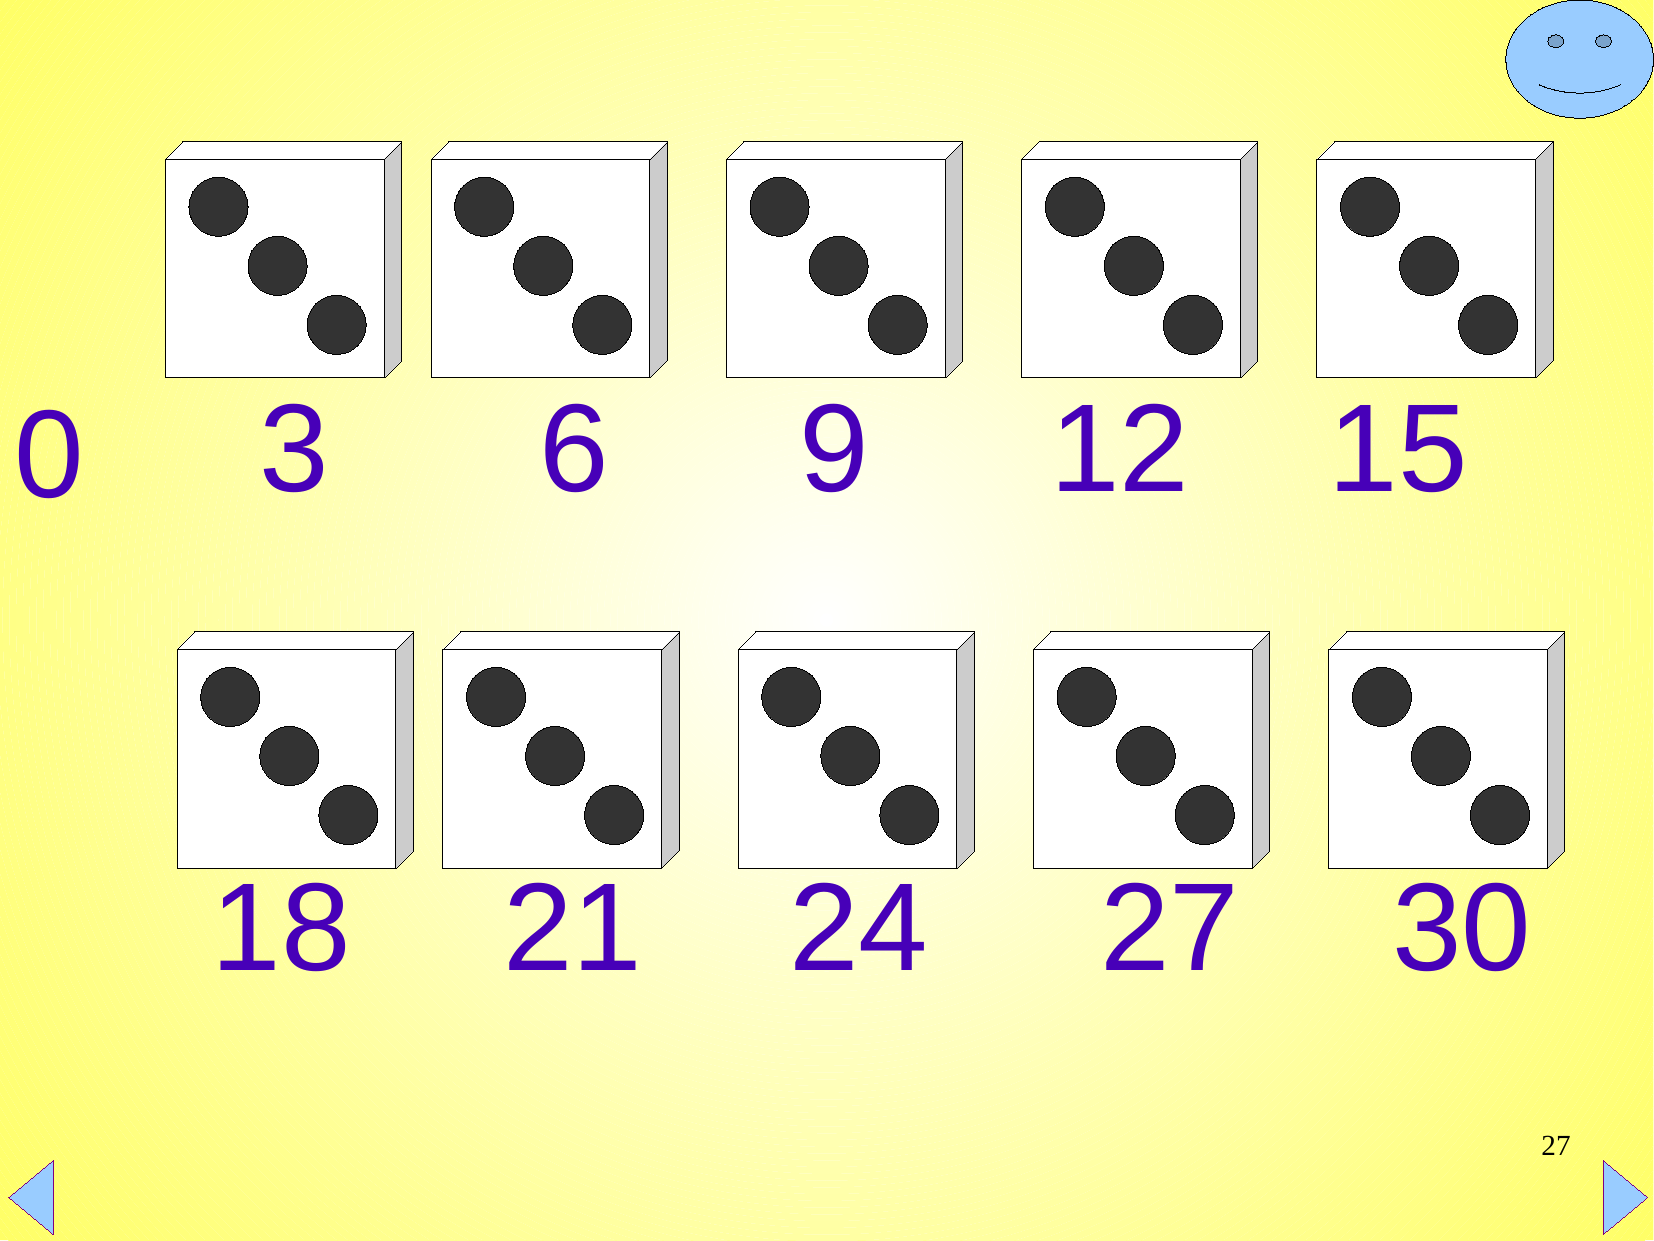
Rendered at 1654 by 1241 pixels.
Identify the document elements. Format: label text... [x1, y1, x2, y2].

text_box 18 [197, 869, 388, 1047]
text_box 27 [1085, 850, 1277, 1047]
text_box [1021, 141, 1258, 378]
text_box 21 [488, 851, 680, 1047]
text_box 0 [0, 377, 119, 562]
text_box 9 [784, 378, 909, 568]
text_box [165, 141, 402, 378]
text_box [1328, 631, 1565, 869]
text_box [1603, 1160, 1648, 1235]
text_box [1033, 631, 1270, 869]
text_box [1505, 0, 1654, 119]
text_box [1316, 141, 1554, 378]
text_box 30 [1377, 850, 1569, 1047]
text_box 24 [774, 862, 965, 1047]
text_box 15 [1314, 371, 1505, 568]
text_box [177, 631, 414, 869]
text_box 3 [244, 378, 369, 568]
text_box [431, 141, 668, 378]
text_box [726, 141, 963, 378]
text_box 6 [524, 378, 649, 568]
text_box [738, 631, 975, 869]
text_box [0, 1151, 119, 1235]
text_box [442, 631, 680, 869]
text_box 12 [1035, 378, 1226, 568]
